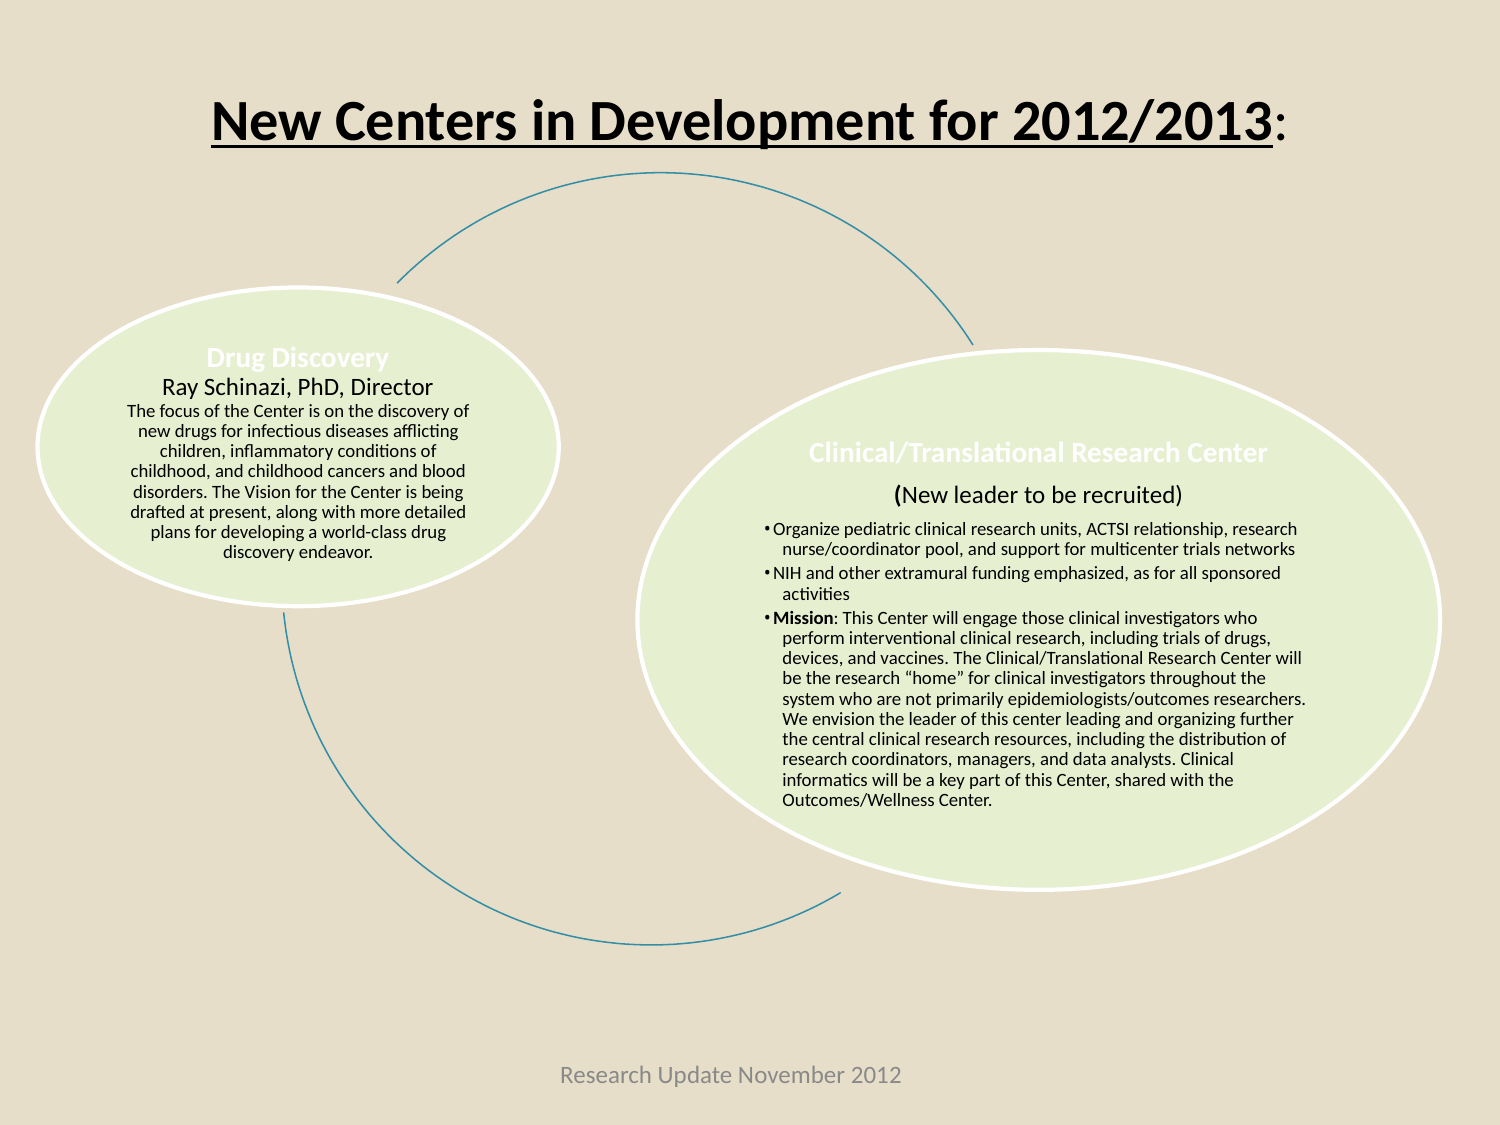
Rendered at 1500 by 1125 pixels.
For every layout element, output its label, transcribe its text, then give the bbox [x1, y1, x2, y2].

title New Centers in Development for 2012/2013: [75, 75, 1426, 150]
text_box Drug Discovery Ray Schinazi, PhD, Director The focus of the Center is on the discovery of new drugs for infectious diseases afflicting children, inflammatory conditions of childhood, and childhood cancers and blood disorders. The Vision for the Center is being drafted at present, along with more detailed plans for developing a world-class drug discovery endeavor. [37, 287, 559, 607]
text_box Research Update November 2012 [525, 1050, 938, 1098]
text_box Clinical/Translational Research Center (New leader to be recruited) Organize pediatric clinical research units, ACTSI relationship, research nurse/coordinator pool, and support for multicenter trials networks NIH and other extramural funding emphasized, as for all sponsored activities Mission: This Center will engage those clinical investigators who perform interventional clinical research, including trials of drugs, devices, and vaccines. The Clinical/Translational Research Center will be the research “home” for clinical investigators throughout the system who are not primarily epidemiologists/outcomes researchers. We envision the leader of this center leading and organizing further the central clinical research resources, including the distribution of research coordinators, managers, and data analysts. Clinical informatics will be a key part of this Center, shared with the Outcomes/Wellness Center. [637, 350, 1441, 890]
